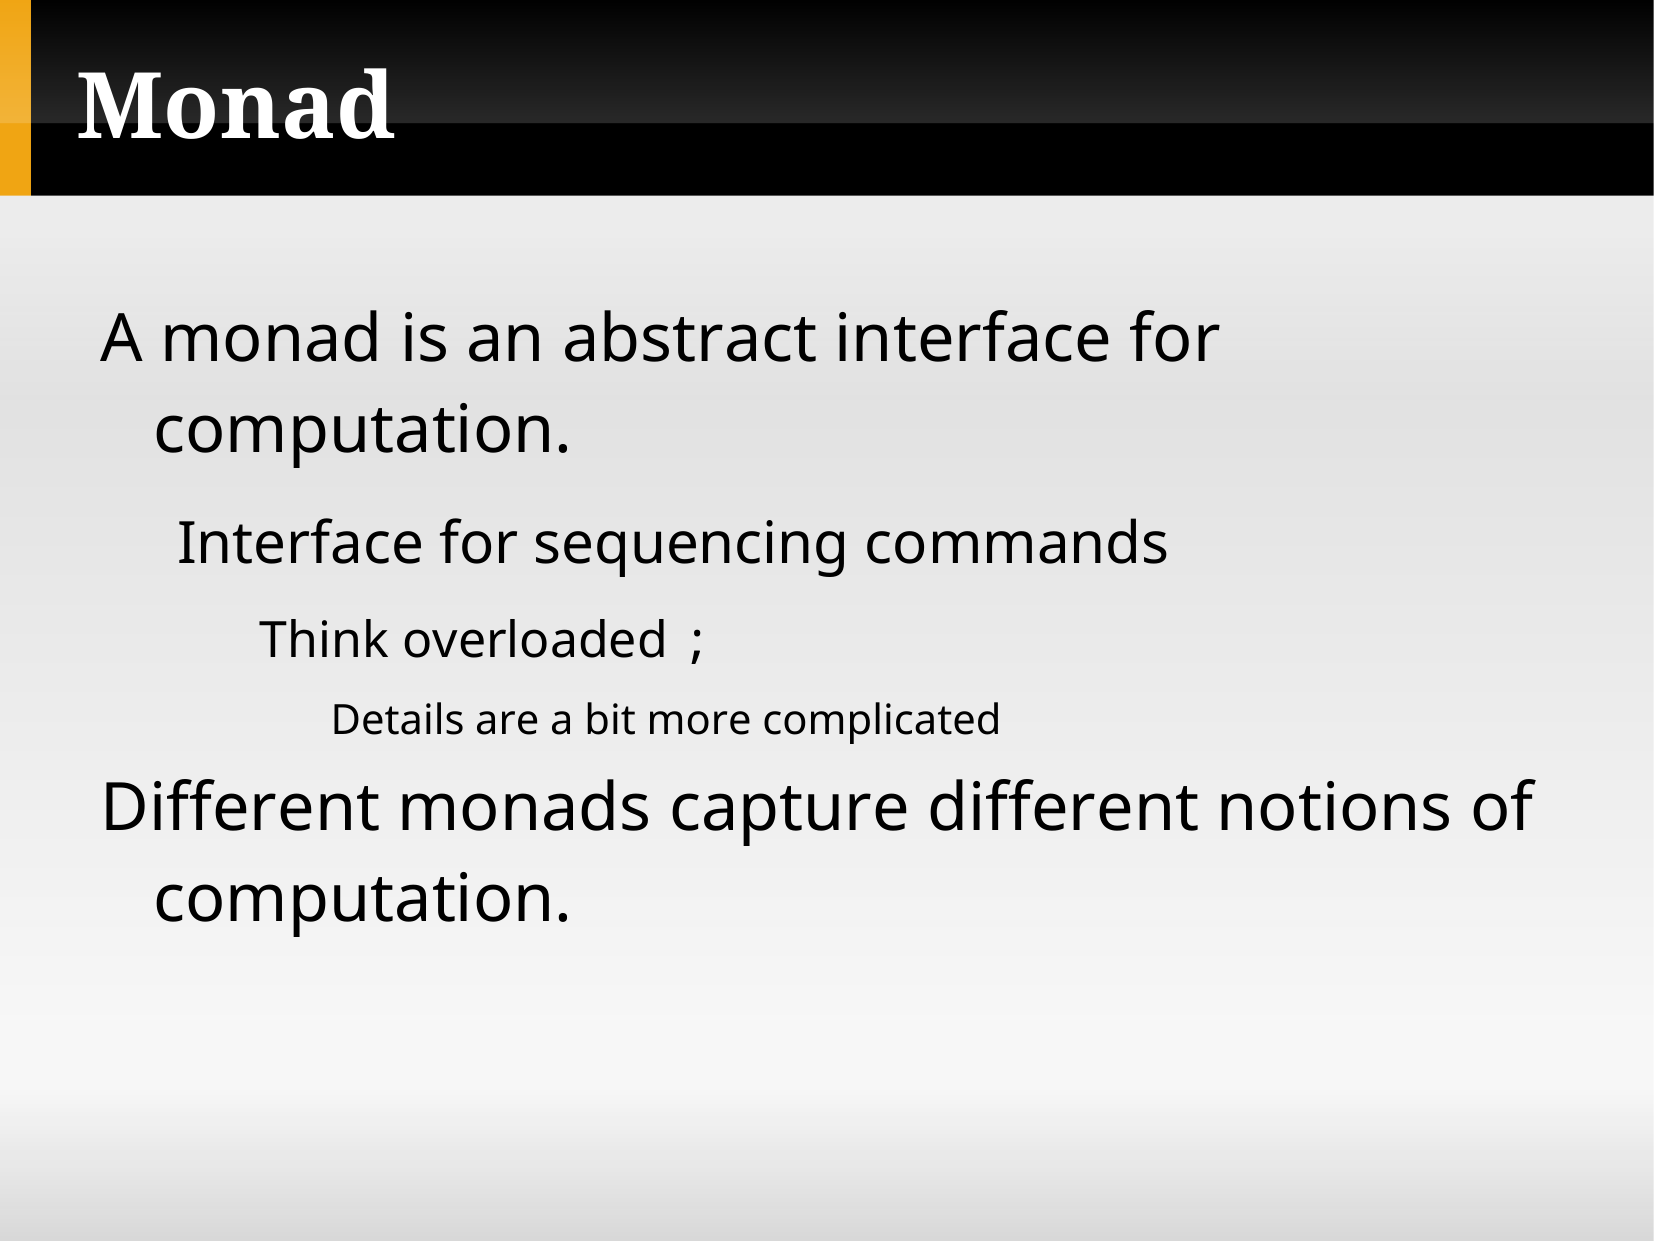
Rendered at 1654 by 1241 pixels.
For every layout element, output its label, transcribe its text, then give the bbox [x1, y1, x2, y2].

picture [0, 0, 1654, 1241]
title Monad [76, 7, 1565, 200]
list A monad is an abstract interface for computation. Interface for sequencing commands Think overloaded ; Details are a bit more complicated Different monads capture different notions of computation. [82, 290, 1571, 1094]
